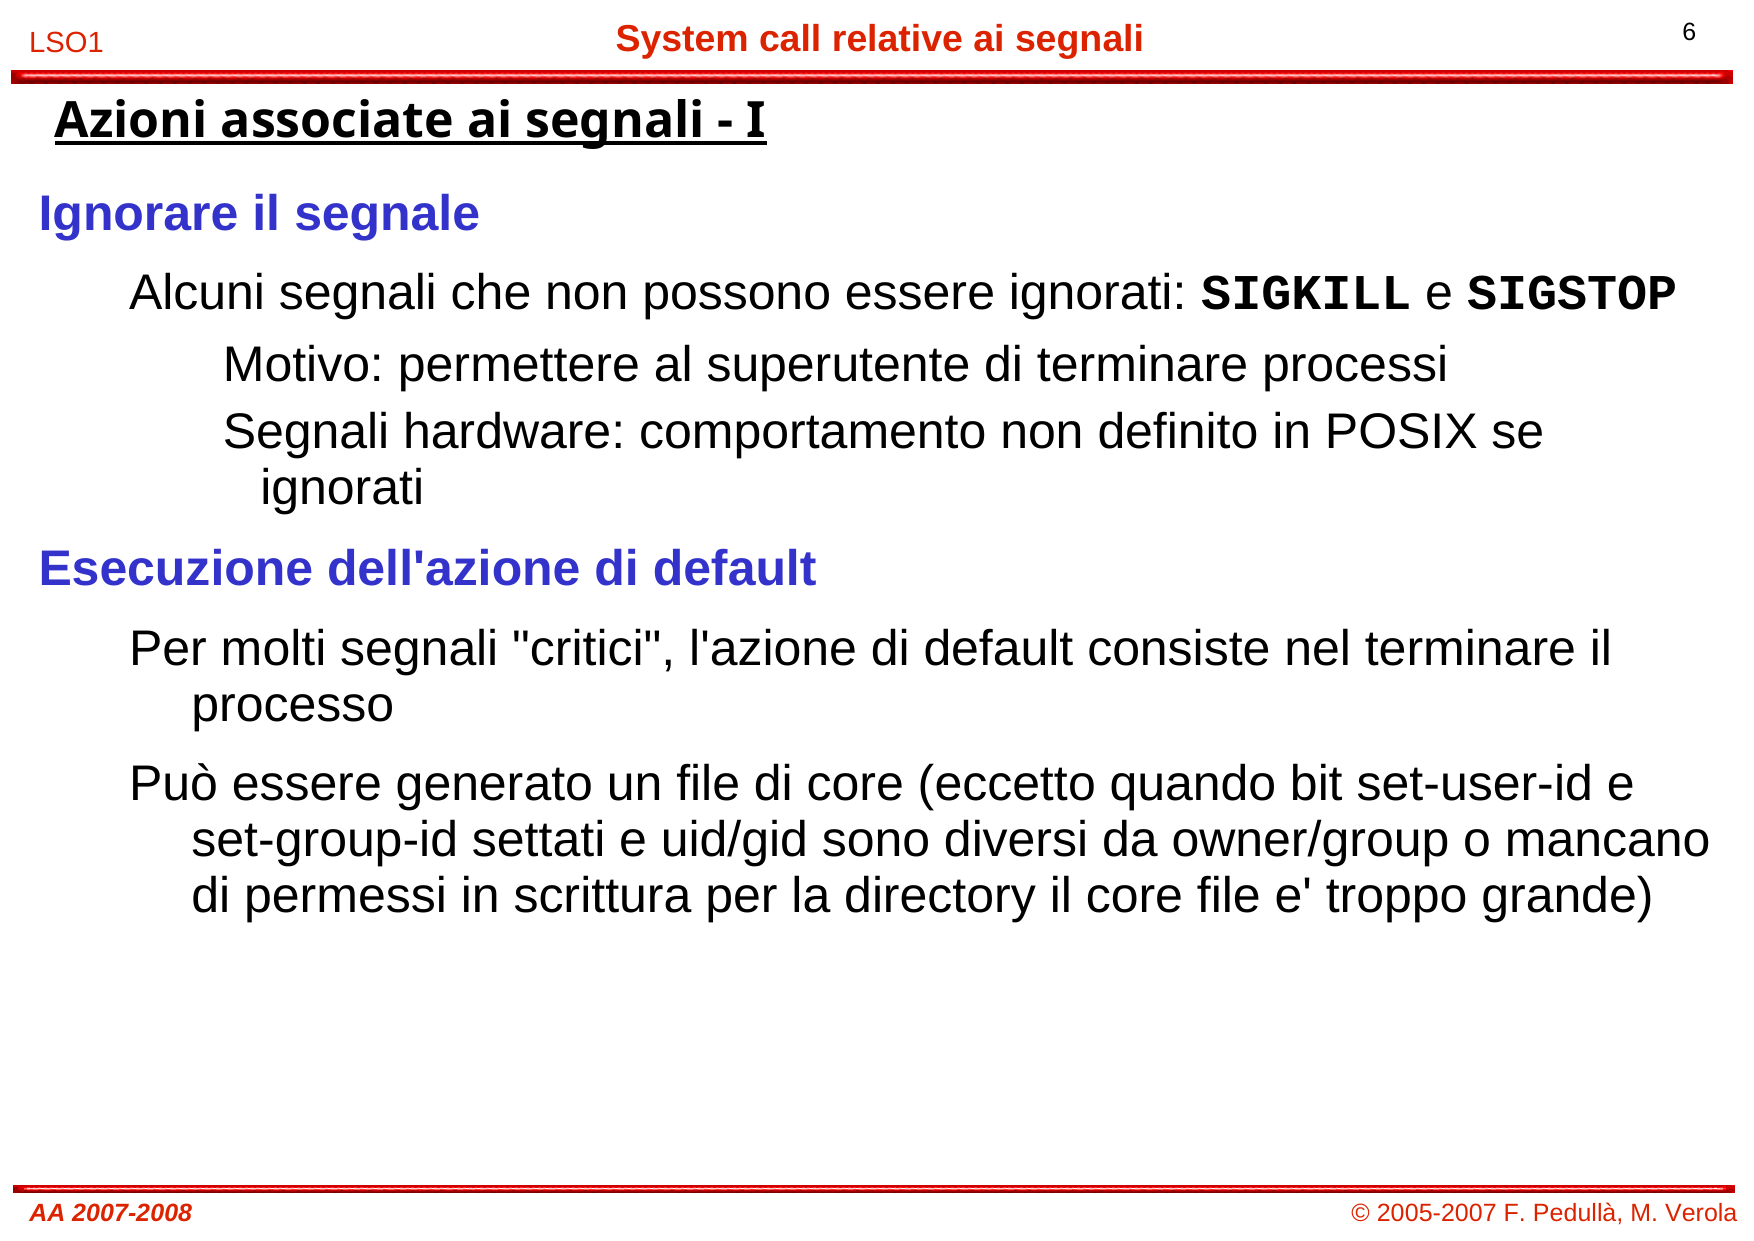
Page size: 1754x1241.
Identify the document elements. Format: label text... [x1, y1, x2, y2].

picture [13, 1185, 1735, 1193]
title Azioni associate ai segnali - I [40, 72, 1714, 168]
picture [11, 70, 1733, 84]
list Ignorare il segnale Alcuni segnali che non possono essere ignorati: SIGKILL e SIGSTOP Motivo: permettere al superutente di terminare processi Segnali hardware: comportamento non definito in POSIX se ignorati Esecuzione dell'azione di default Per molti segnali "critici", l'azione di default consiste nel terminare il processo Può essere generato un file di core (eccetto quando bit set-user-id e set-group-id settati e uid/gid sono diversi da owner/group o mancano di permessi in scrittura per la directory il core file e' troppo grande) [20, 177, 1738, 1176]
